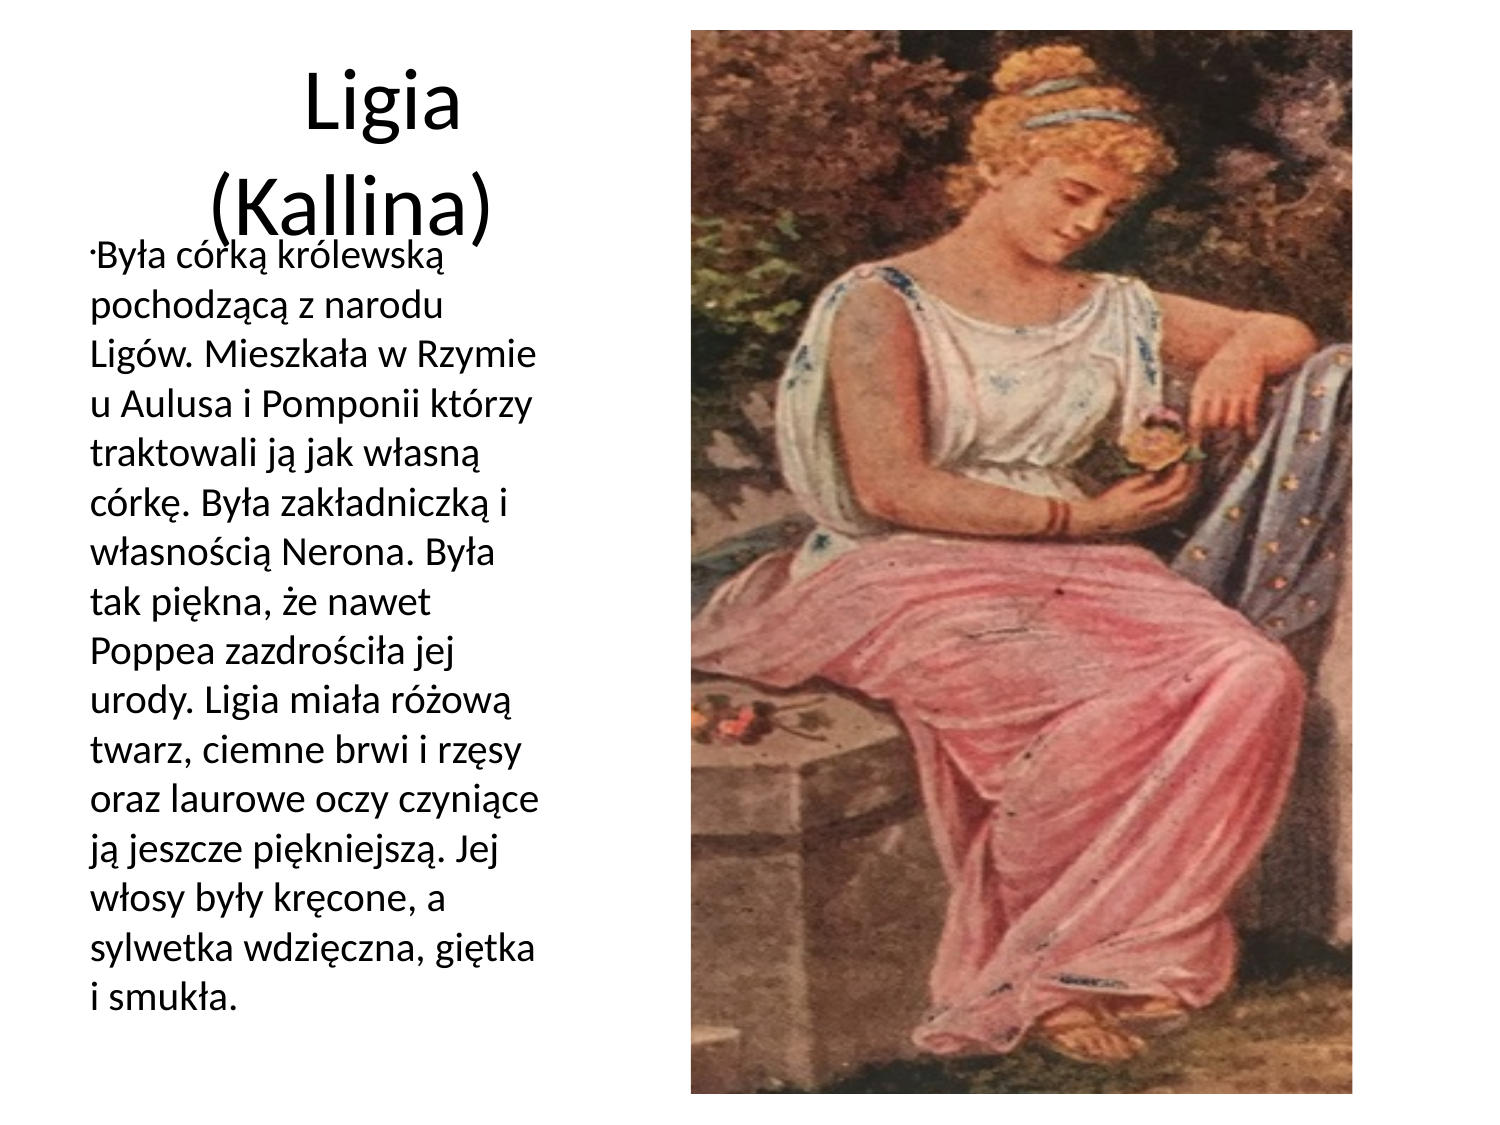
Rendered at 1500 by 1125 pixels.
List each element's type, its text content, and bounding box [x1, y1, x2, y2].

picture [690, 30, 1353, 1094]
list Była córką królewską pochodzącą z narodu Ligów. Mieszkała w Rzymie u Aulusa i Pomponii którzy traktowali ją jak własną córkę. Była zakładniczką i własnością Nerona. Była tak piękna, że nawet Poppea zazdrościła jej urody. Ligia miała różową twarz, ciemne brwi i rzęsy oraz laurowe oczy czyniące ją jeszcze piękniejszą. Jej włosy były kręcone, a sylwetka wdzięczna, giętka i smukła. [75, 219, 569, 1035]
title Ligia (Kallina) [75, 30, 569, 219]
